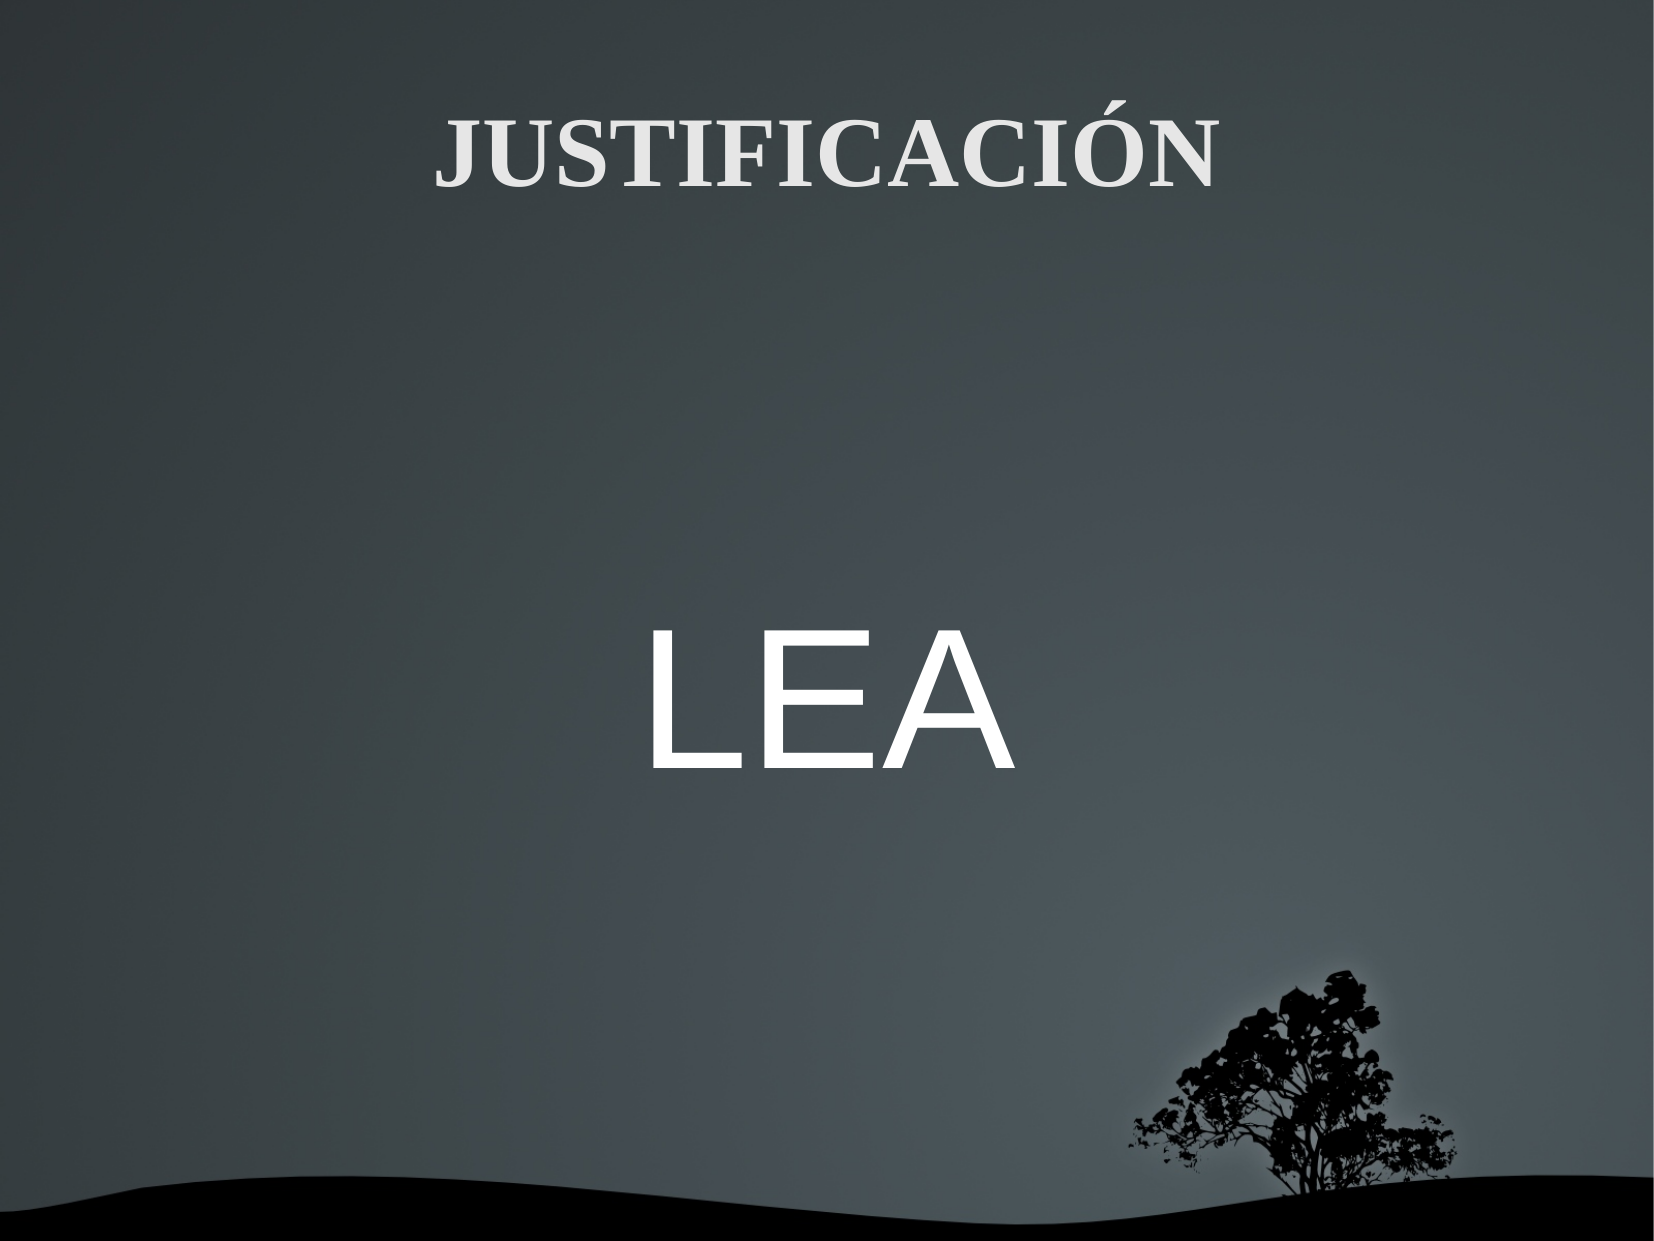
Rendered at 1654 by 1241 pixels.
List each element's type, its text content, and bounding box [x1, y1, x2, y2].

title JUSTIFICACIÓN [82, 56, 1571, 250]
subtitle LEA [82, 297, 1571, 1102]
picture [0, 0, 1654, 1241]
